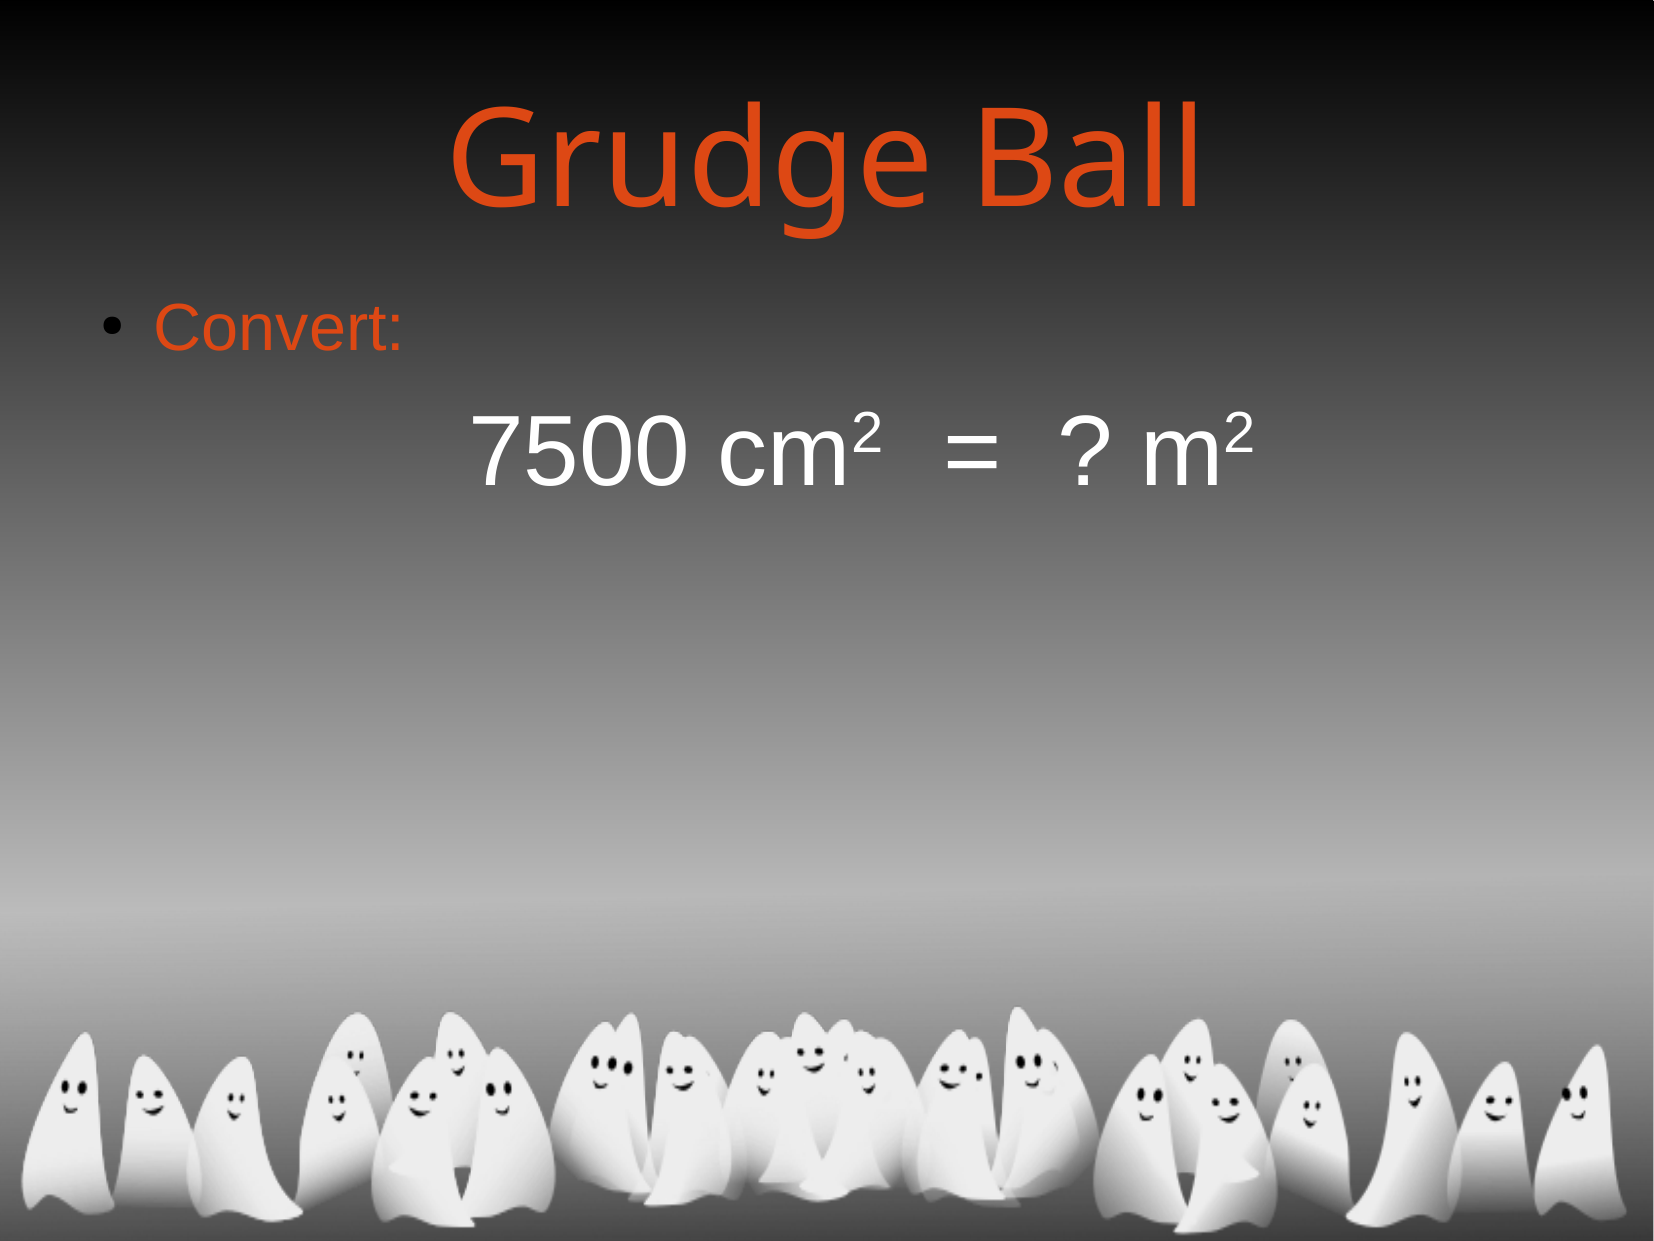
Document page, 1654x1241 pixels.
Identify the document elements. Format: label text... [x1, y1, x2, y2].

title Grudge Ball [82, 49, 1571, 257]
list Convert: 7500 cm2 = ? m2 [82, 290, 1571, 873]
picture [0, 873, 1654, 1241]
